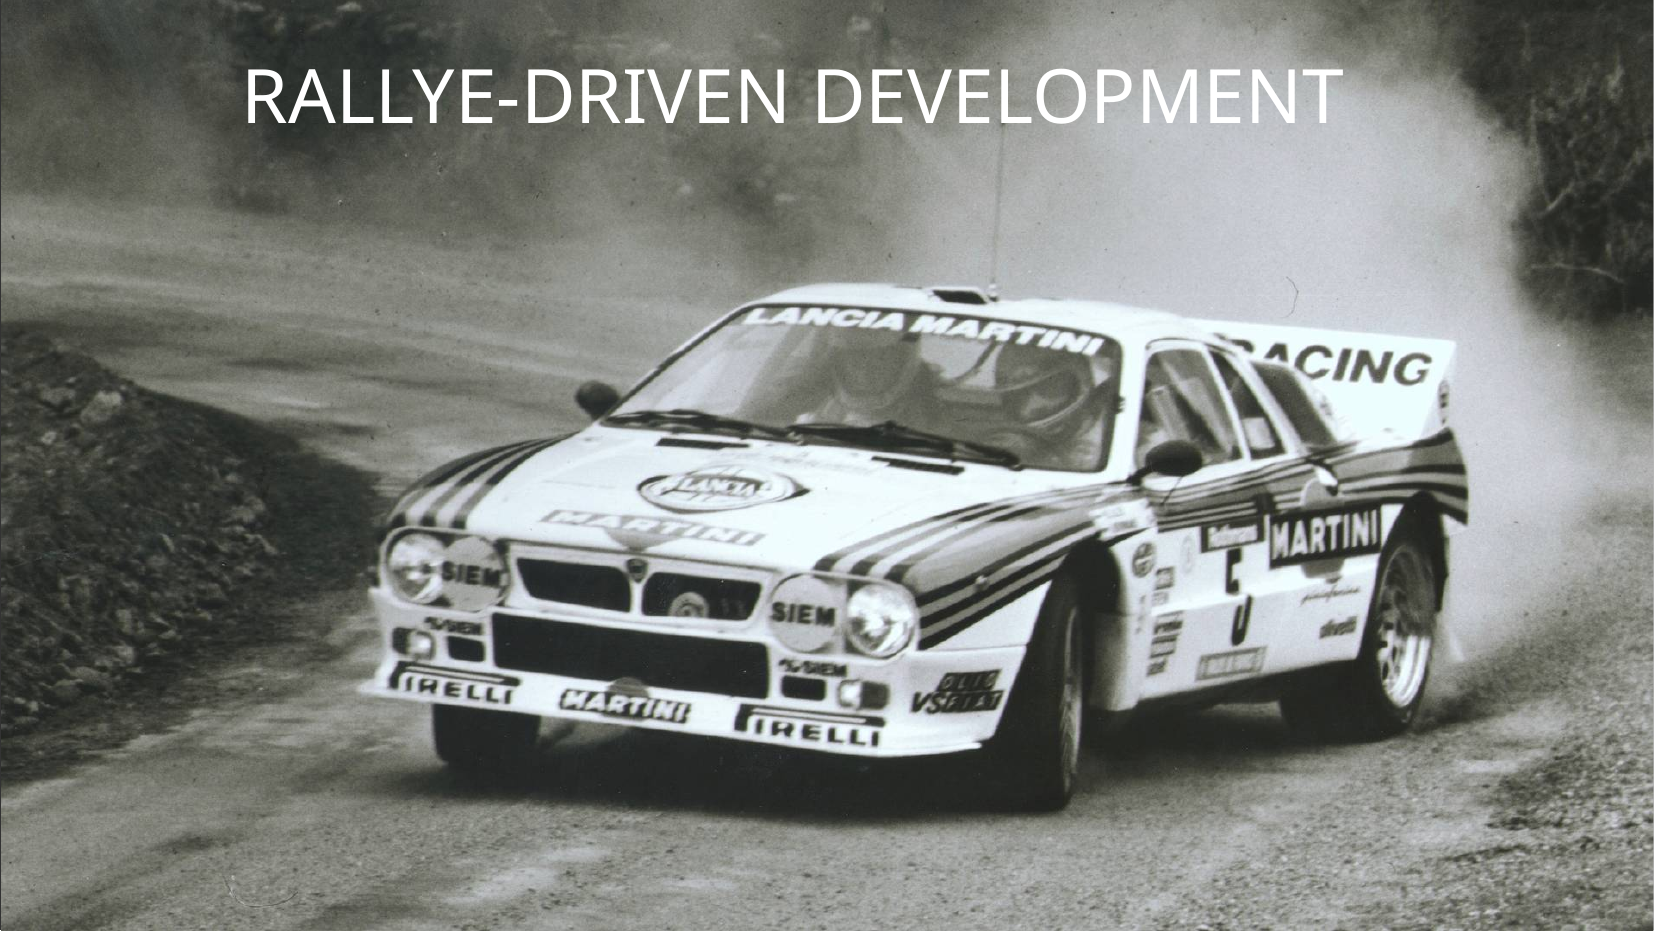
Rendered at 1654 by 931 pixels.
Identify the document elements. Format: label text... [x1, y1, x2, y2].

text_box RALLYE-DRIVEN DEVELOPMENT [226, 35, 1427, 147]
picture [1, 0, 1654, 931]
